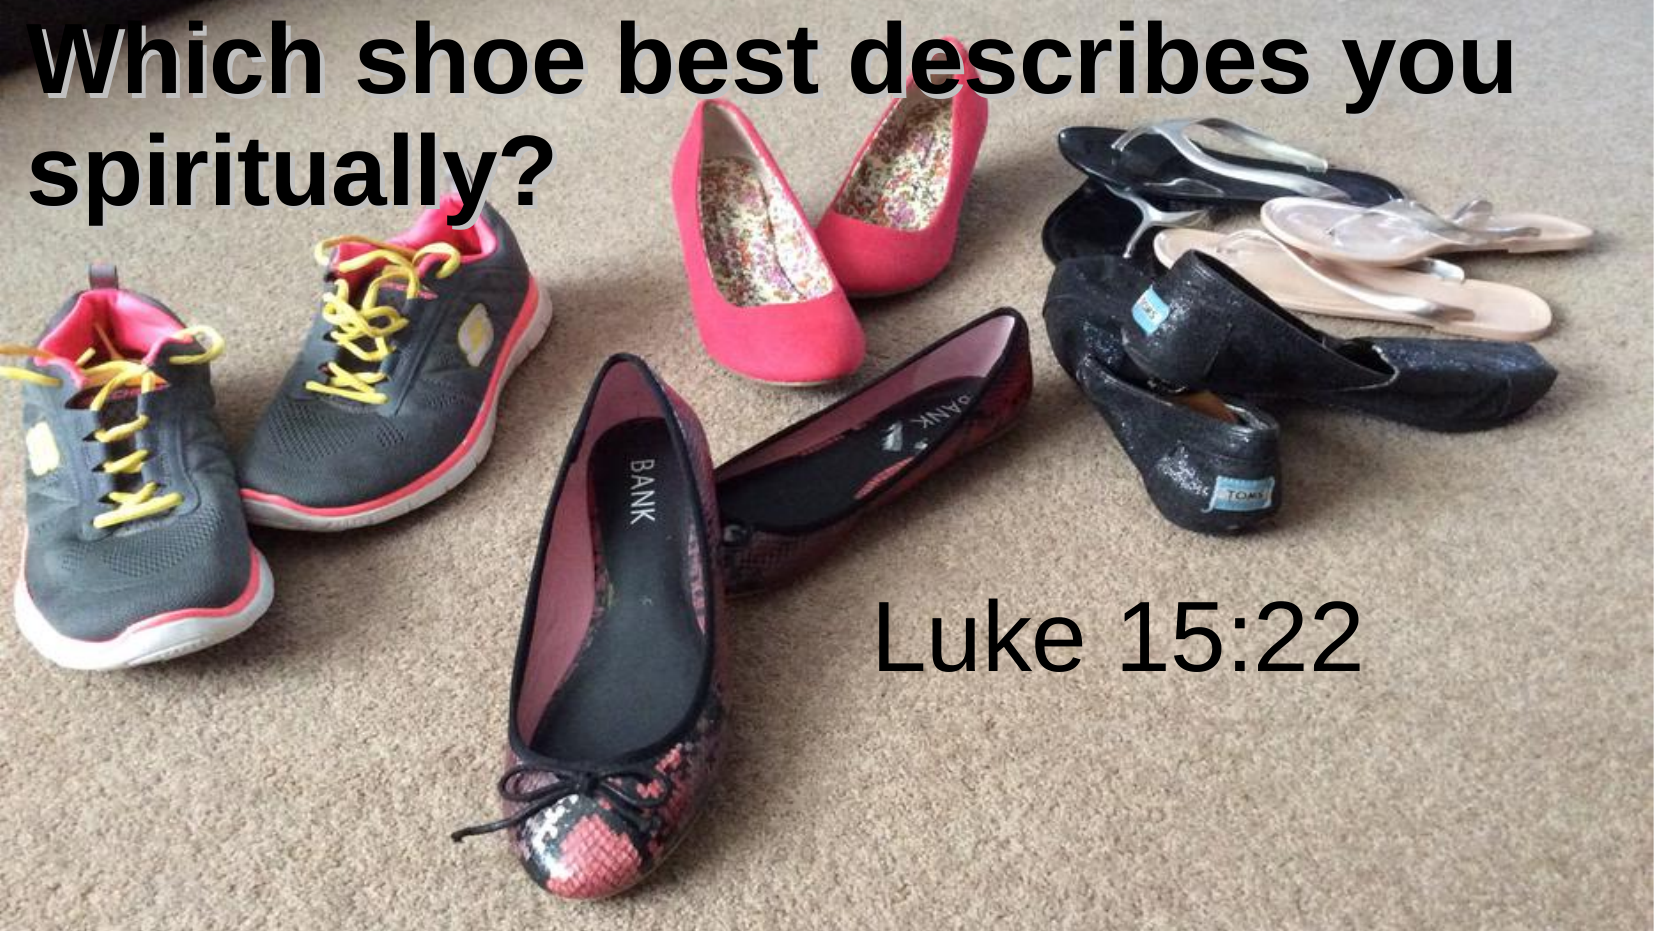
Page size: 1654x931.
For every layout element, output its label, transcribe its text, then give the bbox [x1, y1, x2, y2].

picture [0, 0, 1654, 931]
title Which shoe best describes you spiritually? [26, 2, 1636, 227]
subtitle Luke 15:22 [82, 217, 1571, 758]
